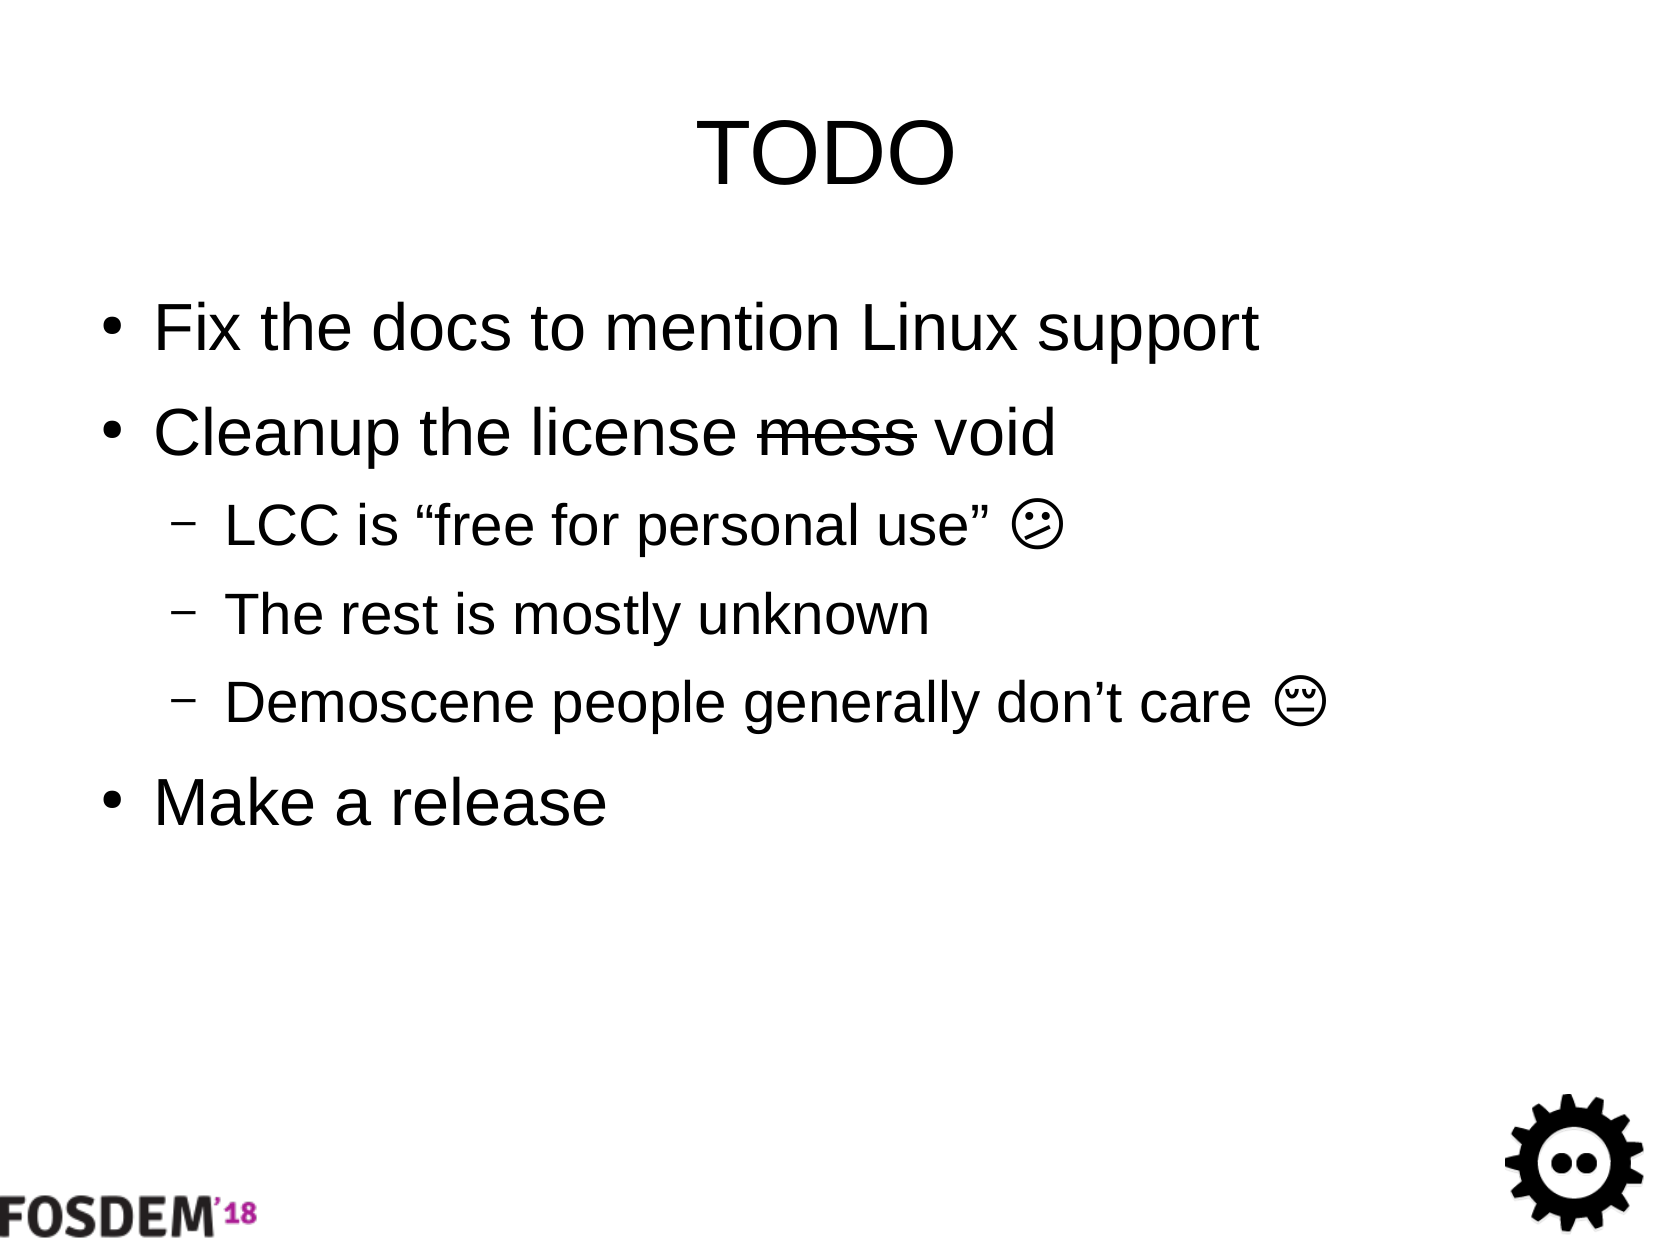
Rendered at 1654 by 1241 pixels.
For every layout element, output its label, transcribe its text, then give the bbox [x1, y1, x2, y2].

picture [0, 1191, 266, 1241]
picture [1505, 1094, 1648, 1235]
title TODO [82, 49, 1571, 257]
list Fix the docs to mention Linux support Cleanup the license mess void LCC is “free for personal use” 😕 The rest is mostly unknown Demoscene people generally don’t care 😔 Make a release [82, 290, 1571, 1010]
